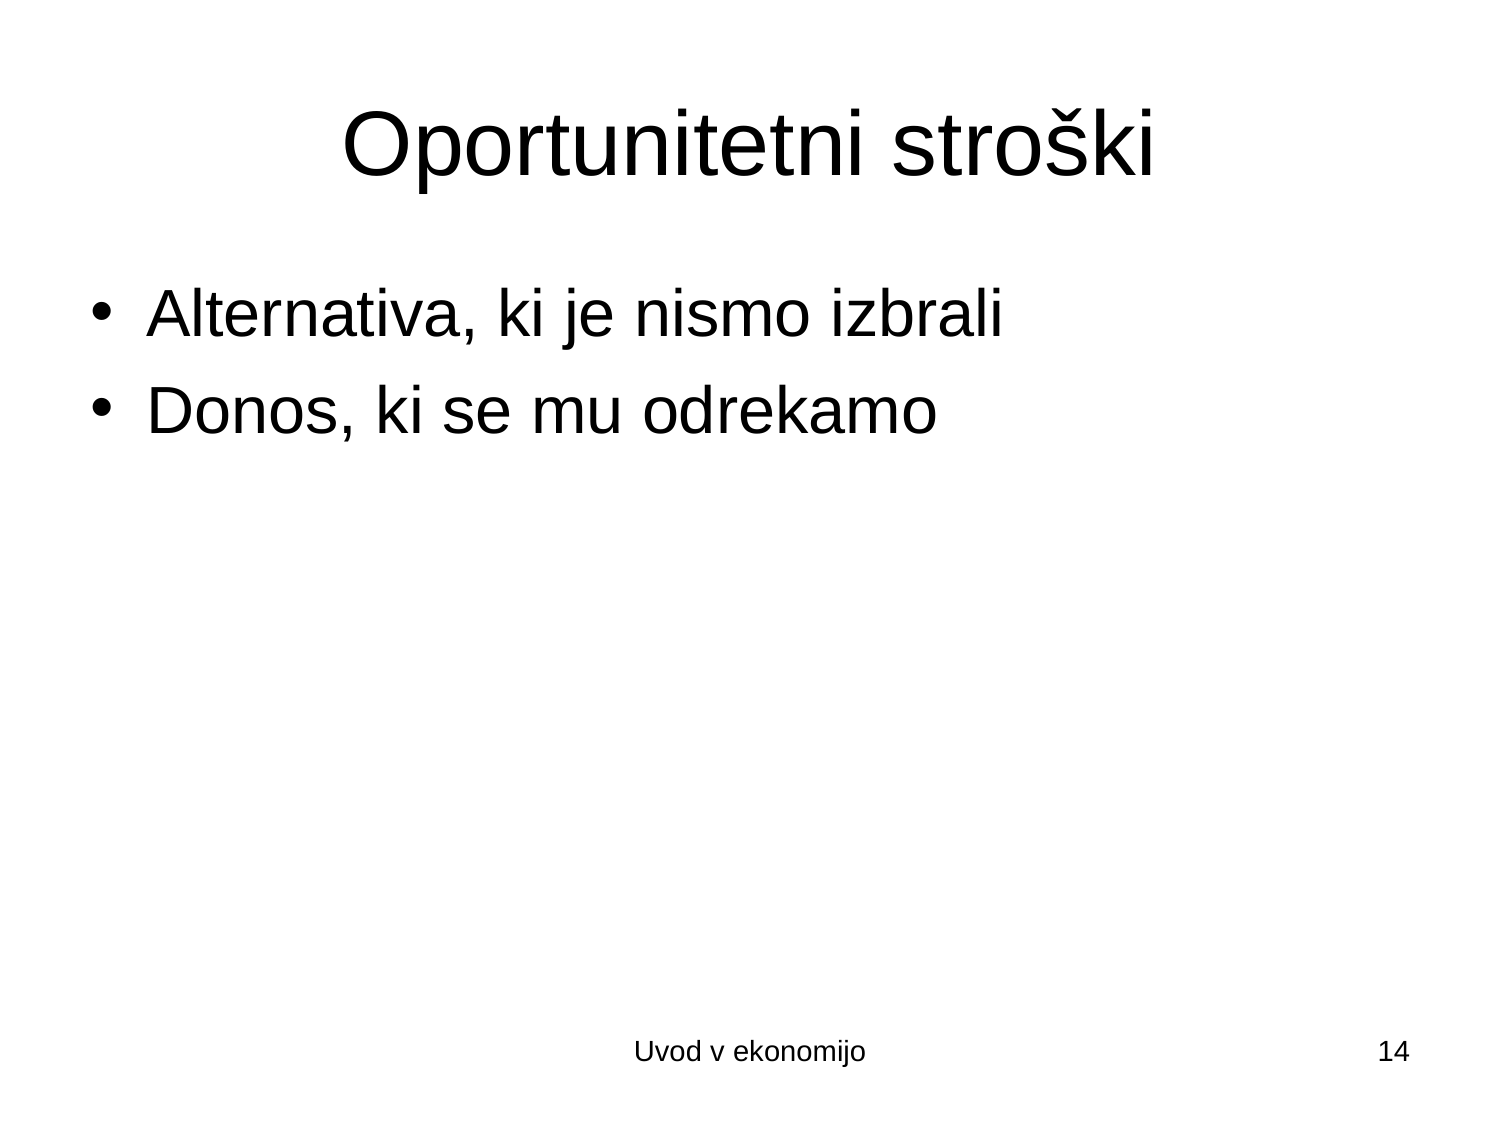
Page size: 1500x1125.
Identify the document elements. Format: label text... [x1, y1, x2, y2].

text_box <number> [1074, 1024, 1426, 1103]
title Oportunitetni stroški [75, 45, 1426, 233]
list Alternativa, ki je nismo izbrali Donos, ki se mu odrekamo [75, 262, 1426, 1006]
text_box Uvod v ekonomijo [512, 1024, 988, 1103]
